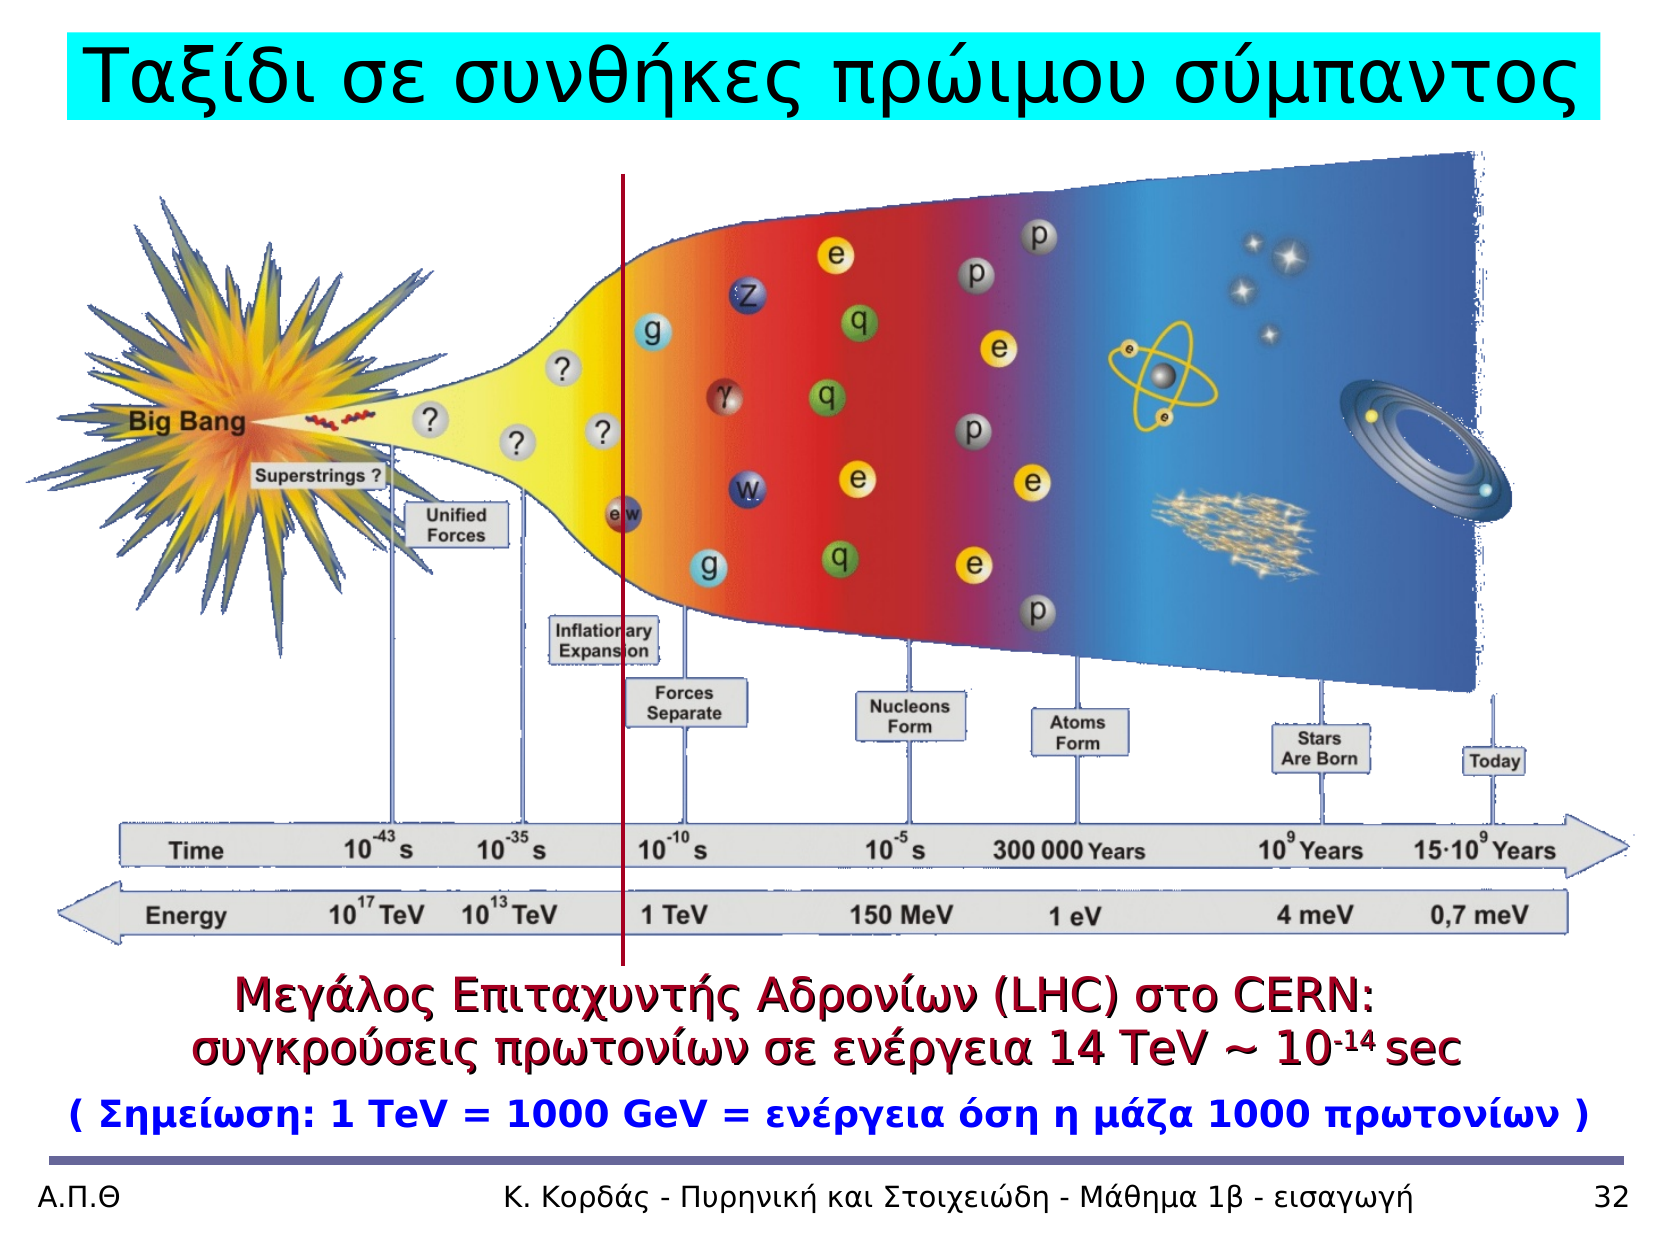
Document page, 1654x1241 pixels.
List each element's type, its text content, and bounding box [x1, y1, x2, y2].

title Ταξίδι σε συνθήκες πρώιμου σύμπαντος [67, 32, 1601, 116]
picture [21, 116, 1654, 972]
text_box ( Σημείωση: 1 TeV = 1000 GeV = ενέργεια όση η μάζα 1000 πρωτονίων ) [52, 1085, 1608, 1145]
